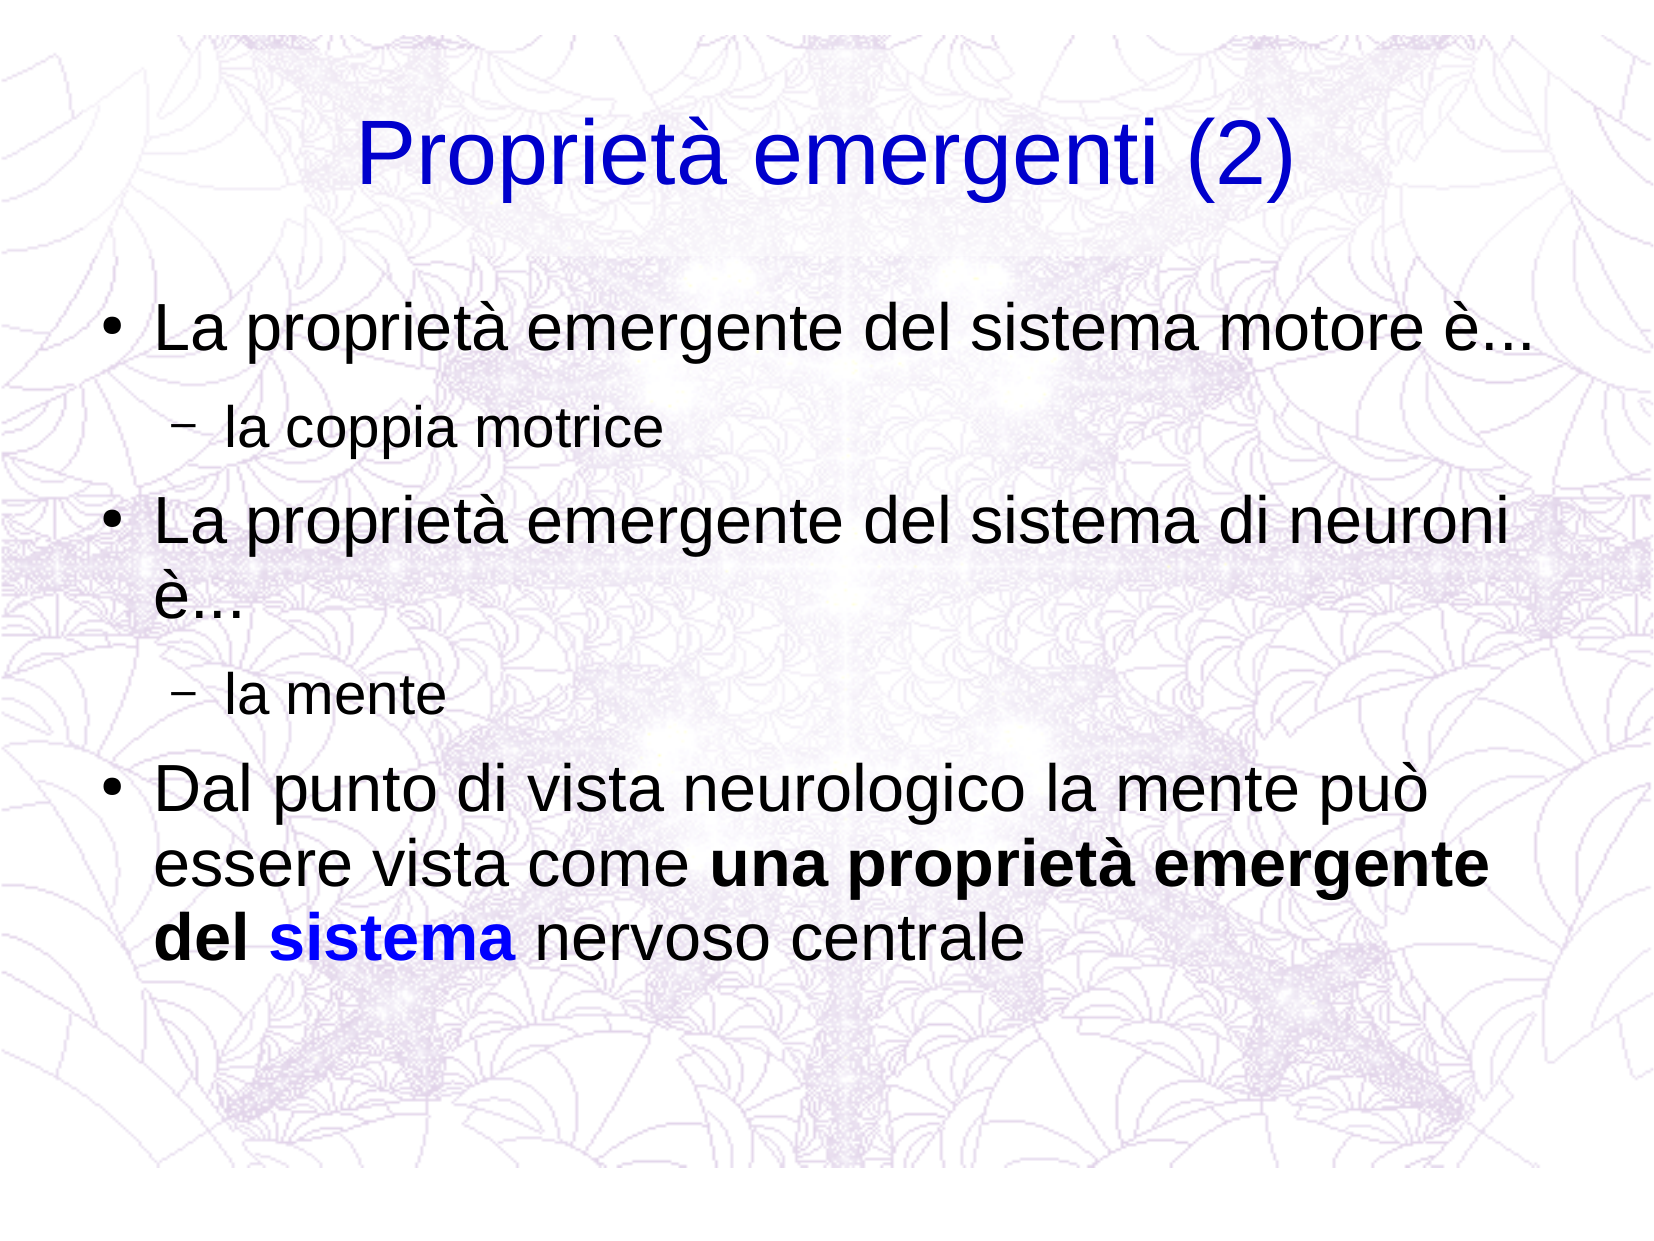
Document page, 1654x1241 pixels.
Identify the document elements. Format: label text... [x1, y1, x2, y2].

list La proprietà emergente del sistema motore è... la coppia motrice La proprietà emergente del sistema di neuroni è... la mente Dal punto di vista neurologico la mente può essere vista come una proprietà emergente del sistema nervoso centrale [82, 290, 1571, 1010]
title Proprietà emergenti (2) [82, 49, 1571, 257]
